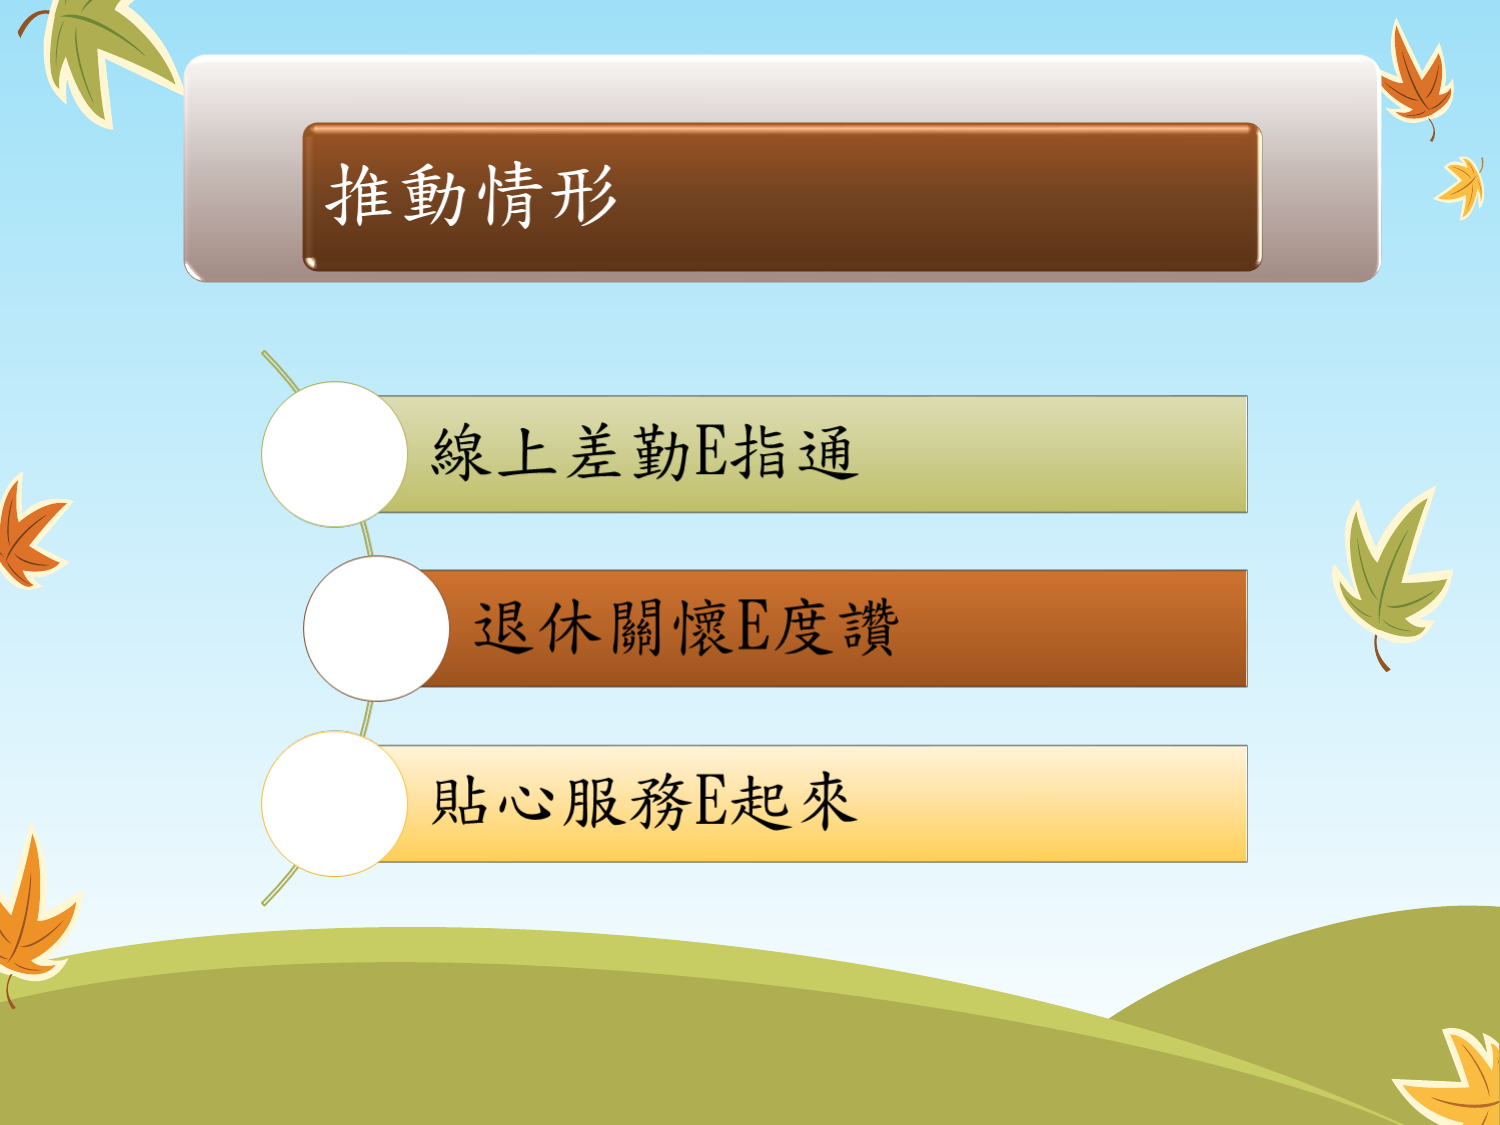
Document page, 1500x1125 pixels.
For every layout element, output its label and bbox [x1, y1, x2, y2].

picture [181, 52, 1383, 291]
picture [253, 337, 1254, 920]
